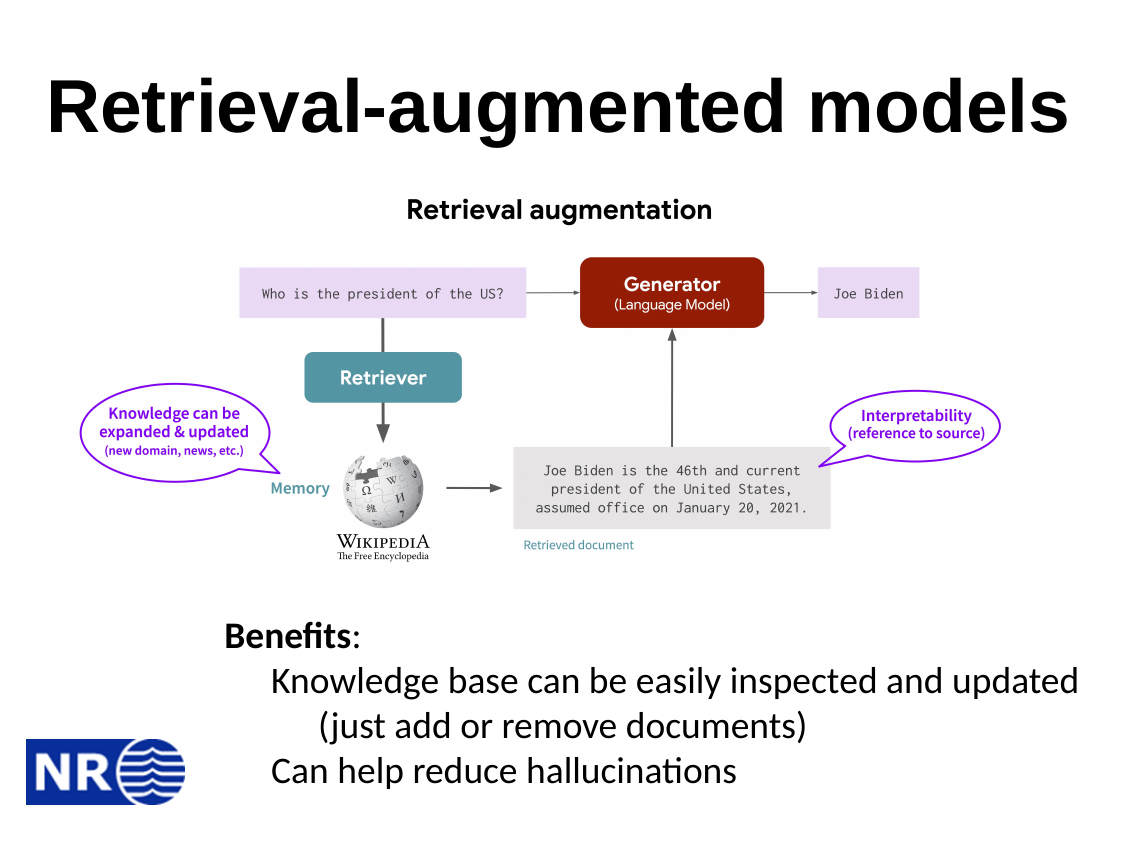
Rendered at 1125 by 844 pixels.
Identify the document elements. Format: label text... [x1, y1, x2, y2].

picture [65, 186, 1029, 573]
list [21, 519, 1085, 786]
text_box Benefits: Knowledge base can be easily inspected and updated (just add or remove documents) Can help reduce hallucinations [209, 603, 1125, 801]
title Retrieval-augmented models [30, 32, 1095, 157]
